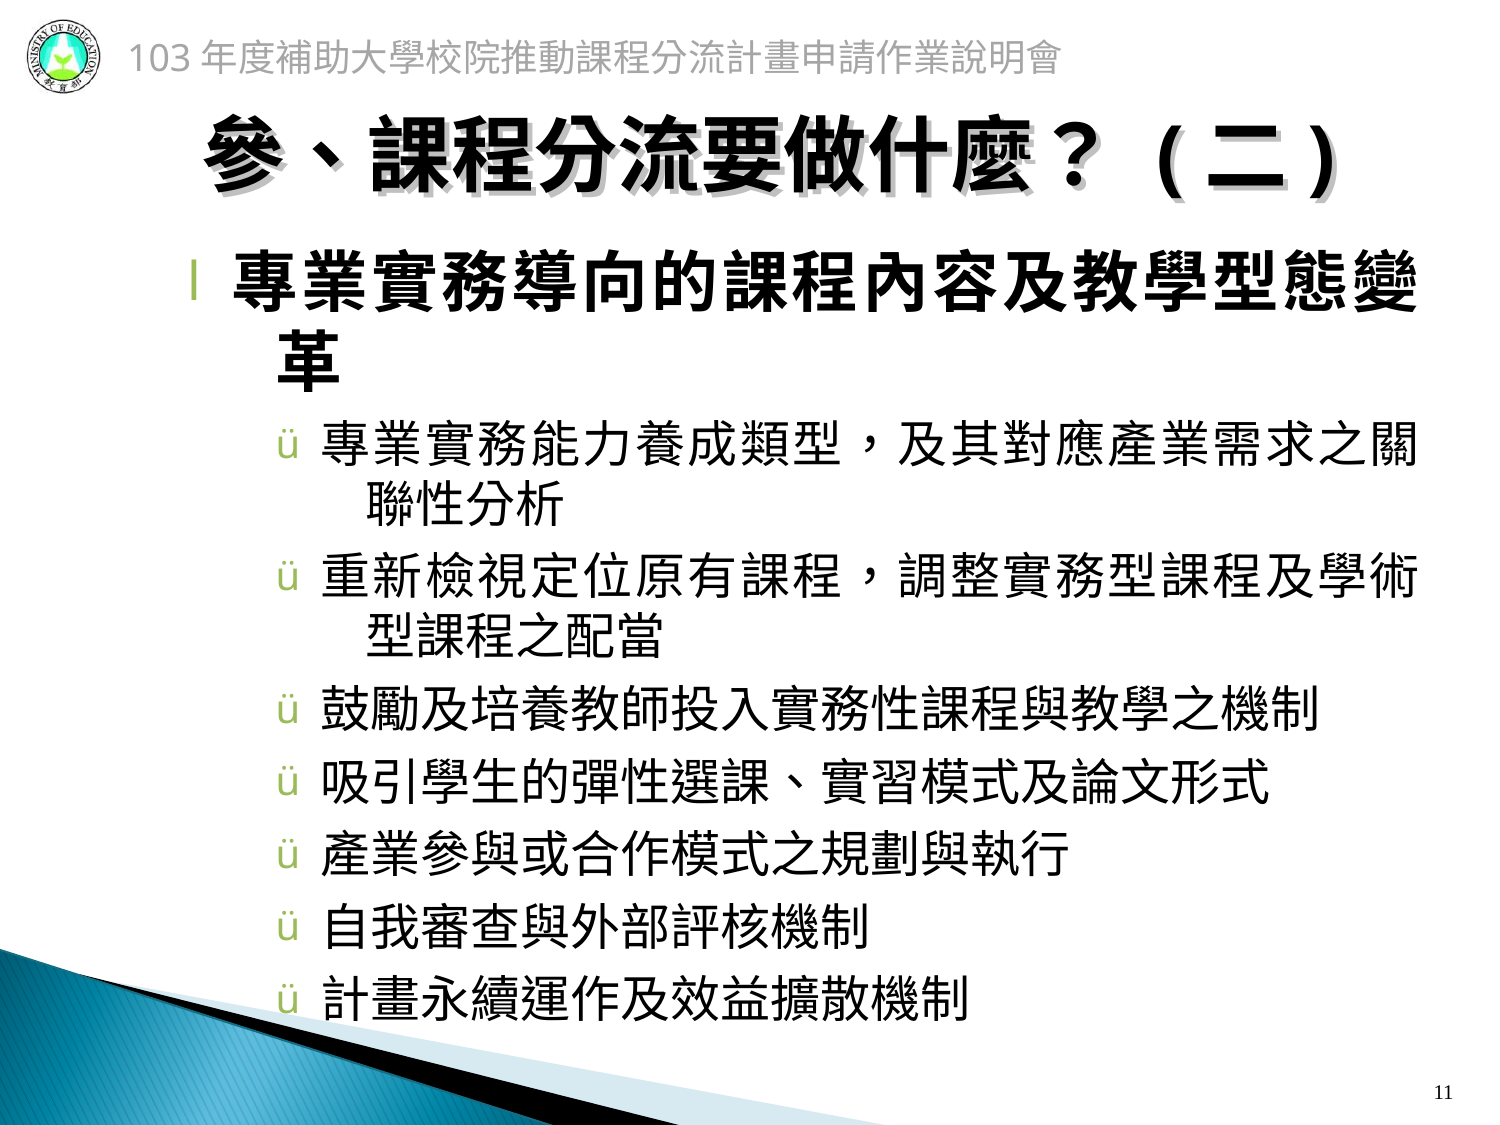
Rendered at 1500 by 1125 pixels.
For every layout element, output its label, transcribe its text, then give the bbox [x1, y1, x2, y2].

text_box 11 [1418, 1051, 1479, 1112]
picture [17, 19, 102, 96]
text_box 參、課程分流要做什麼？ (二) [112, 95, 1426, 209]
text_box 專業實務導向的課程內容及教學型態變革 專業實務能力養成類型，及其對應產業需求之關聯性分析 重新檢視定位原有課程，調整實務型課程及學術型課程之配當 鼓勵及培養教師投入實務性課程與教學之機制 吸引學生的彈性選課、實習模式及論文形式 產業參與或合作模式之規劃與執行 自我審查與外部評核機制 計畫永續運作及效益擴散機制 [85, 232, 1436, 976]
text_box 103年度補助大學校院推動課程分流計畫申請作業說明會 [112, 26, 1436, 88]
